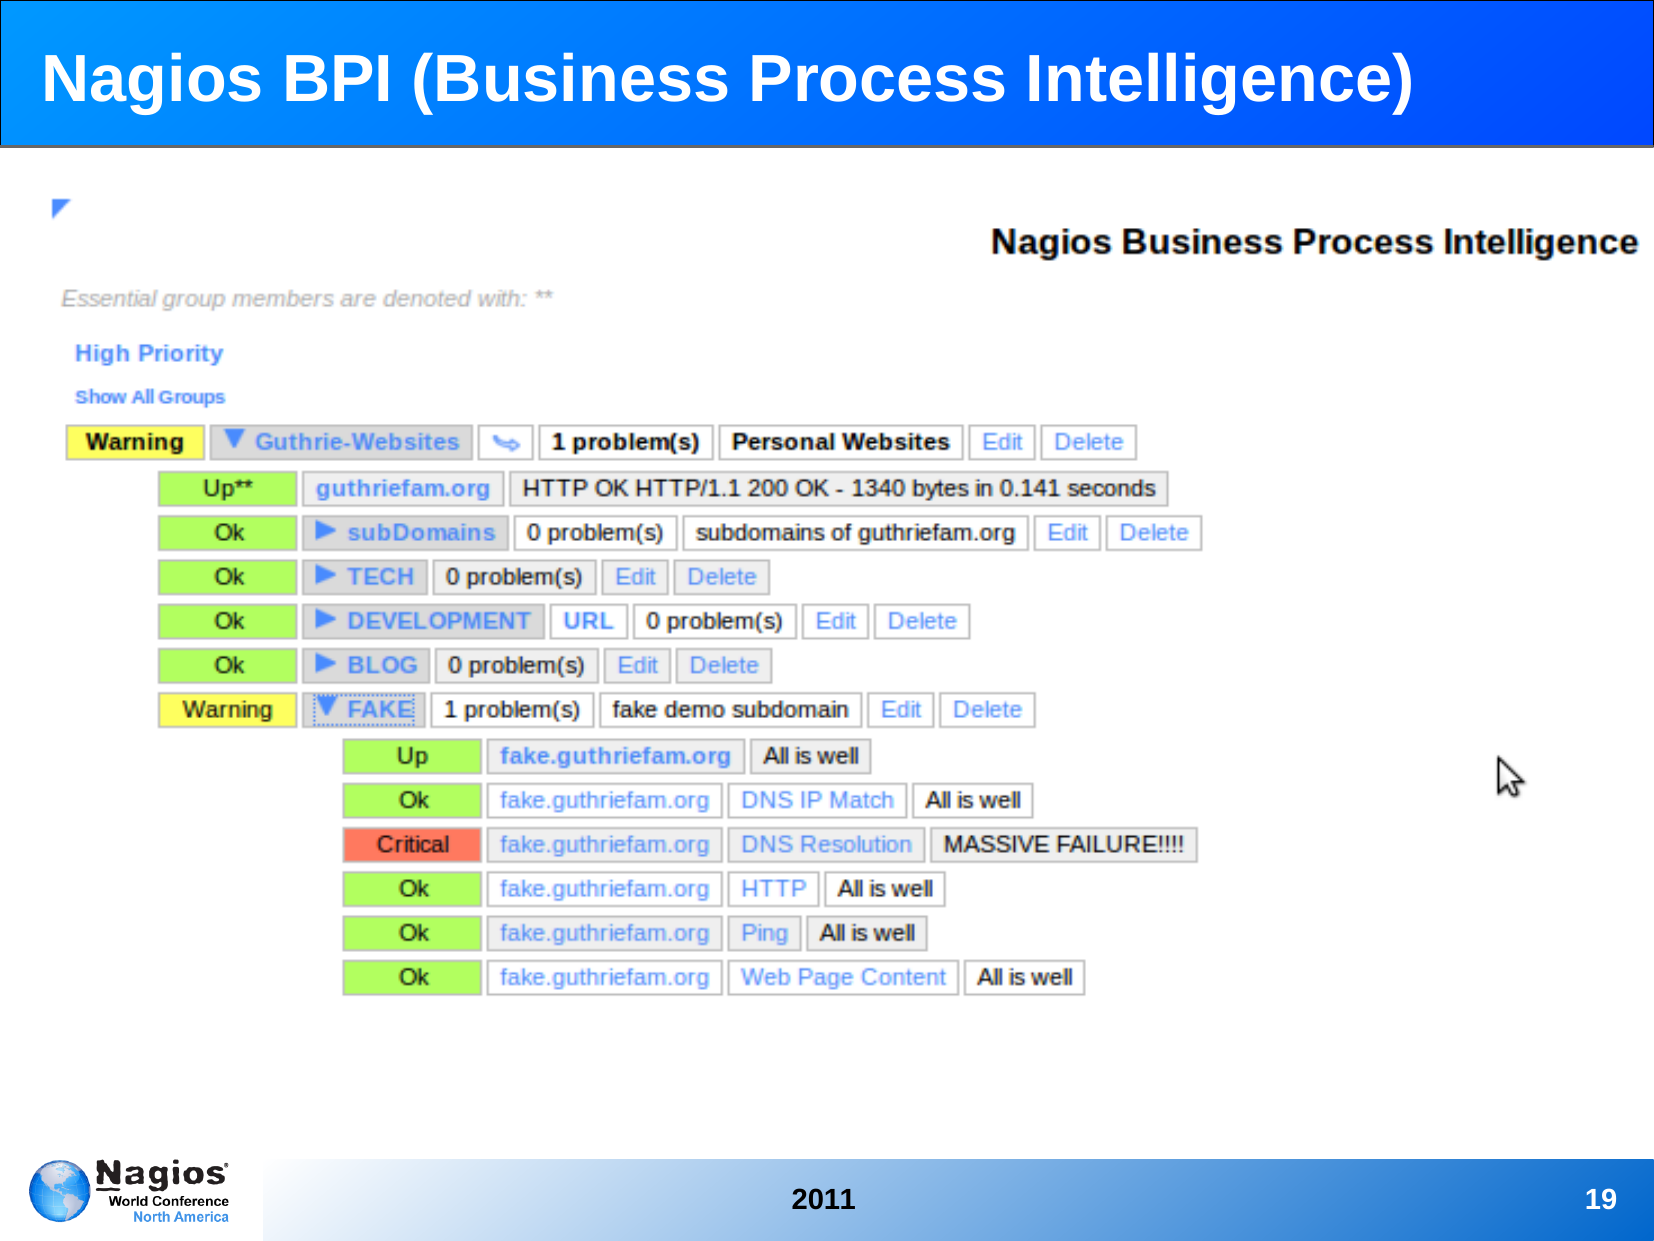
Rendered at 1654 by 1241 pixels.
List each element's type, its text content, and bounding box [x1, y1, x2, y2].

picture [29, 1159, 229, 1235]
picture [37, 187, 1651, 1013]
title Nagios BPI (Business Process Intelligence) [41, 29, 1576, 127]
